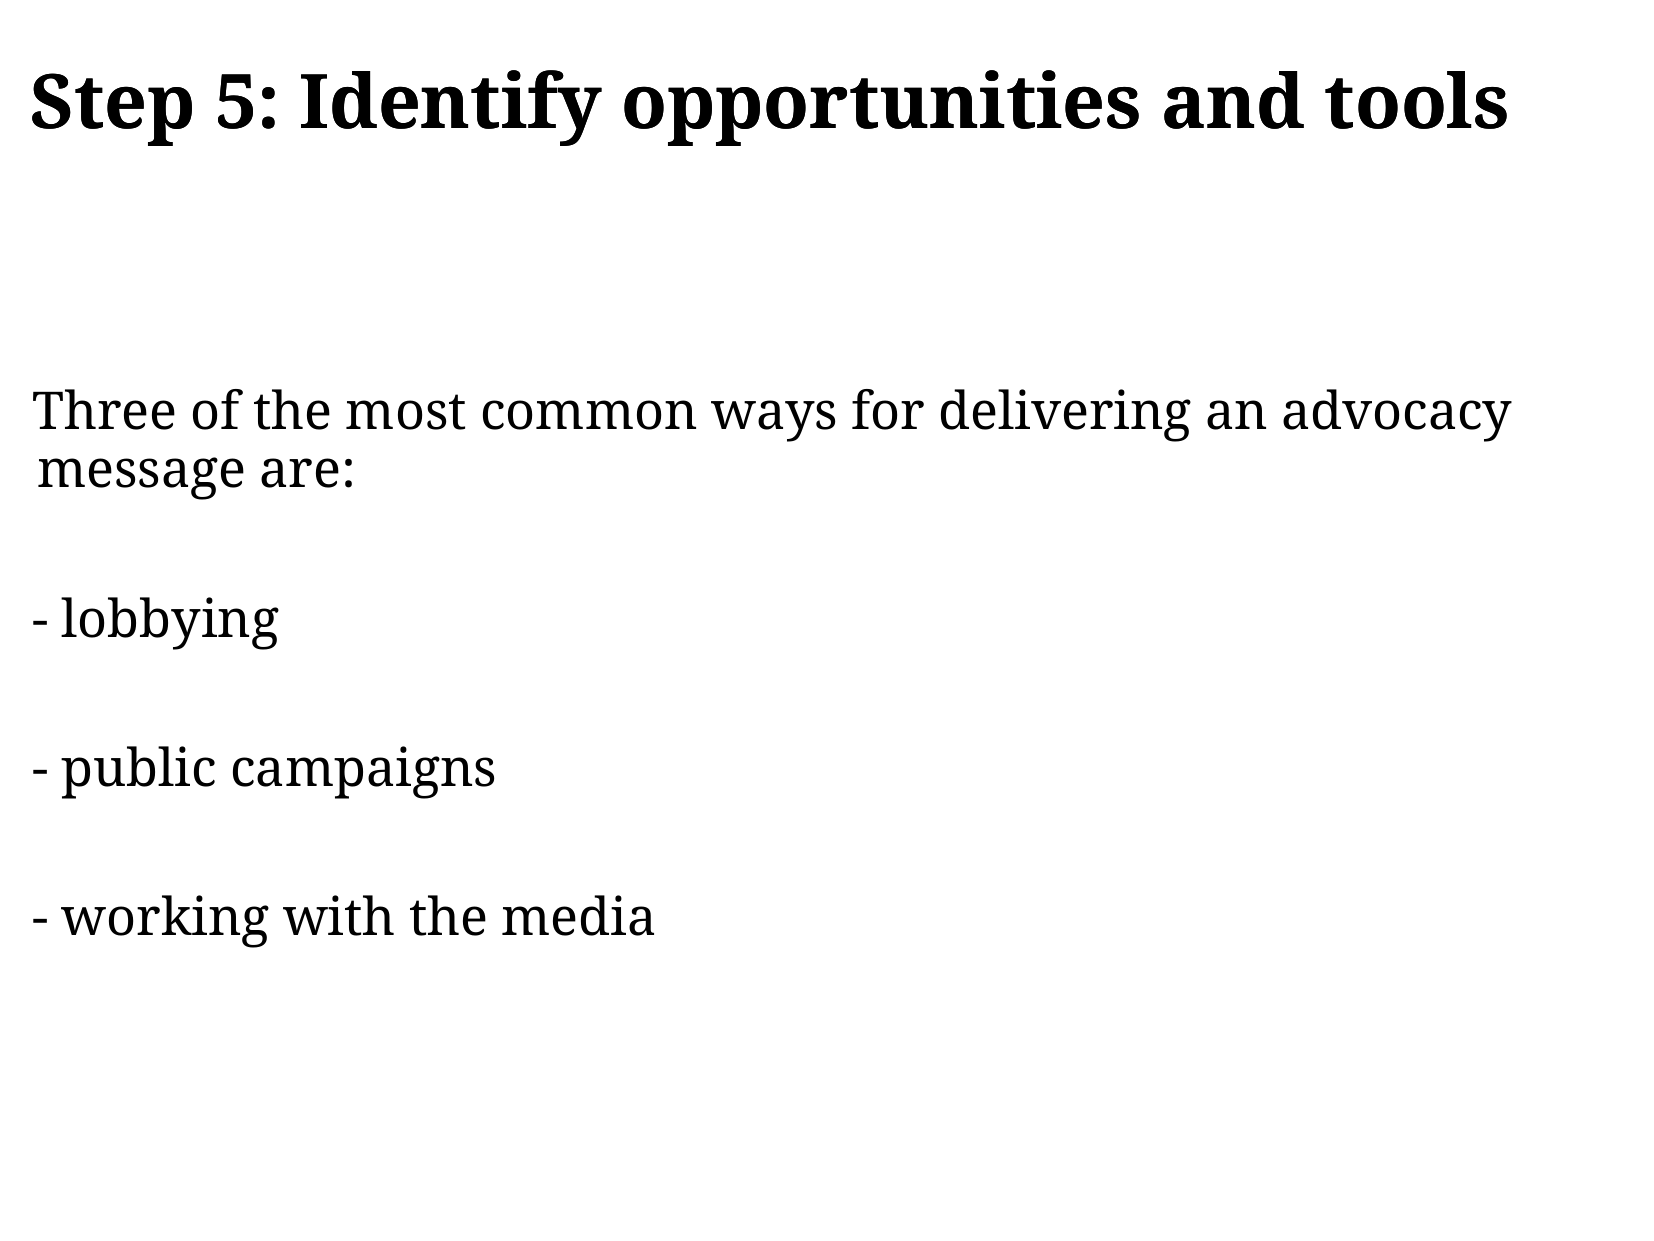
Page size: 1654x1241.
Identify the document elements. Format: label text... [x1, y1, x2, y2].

text_box Three of the most common ways for delivering an advocacy message are: - lobbying - public campaigns - working with the media [30, 367, 1625, 964]
title Step 5: Identify opportunities and tools [30, 0, 1519, 208]
